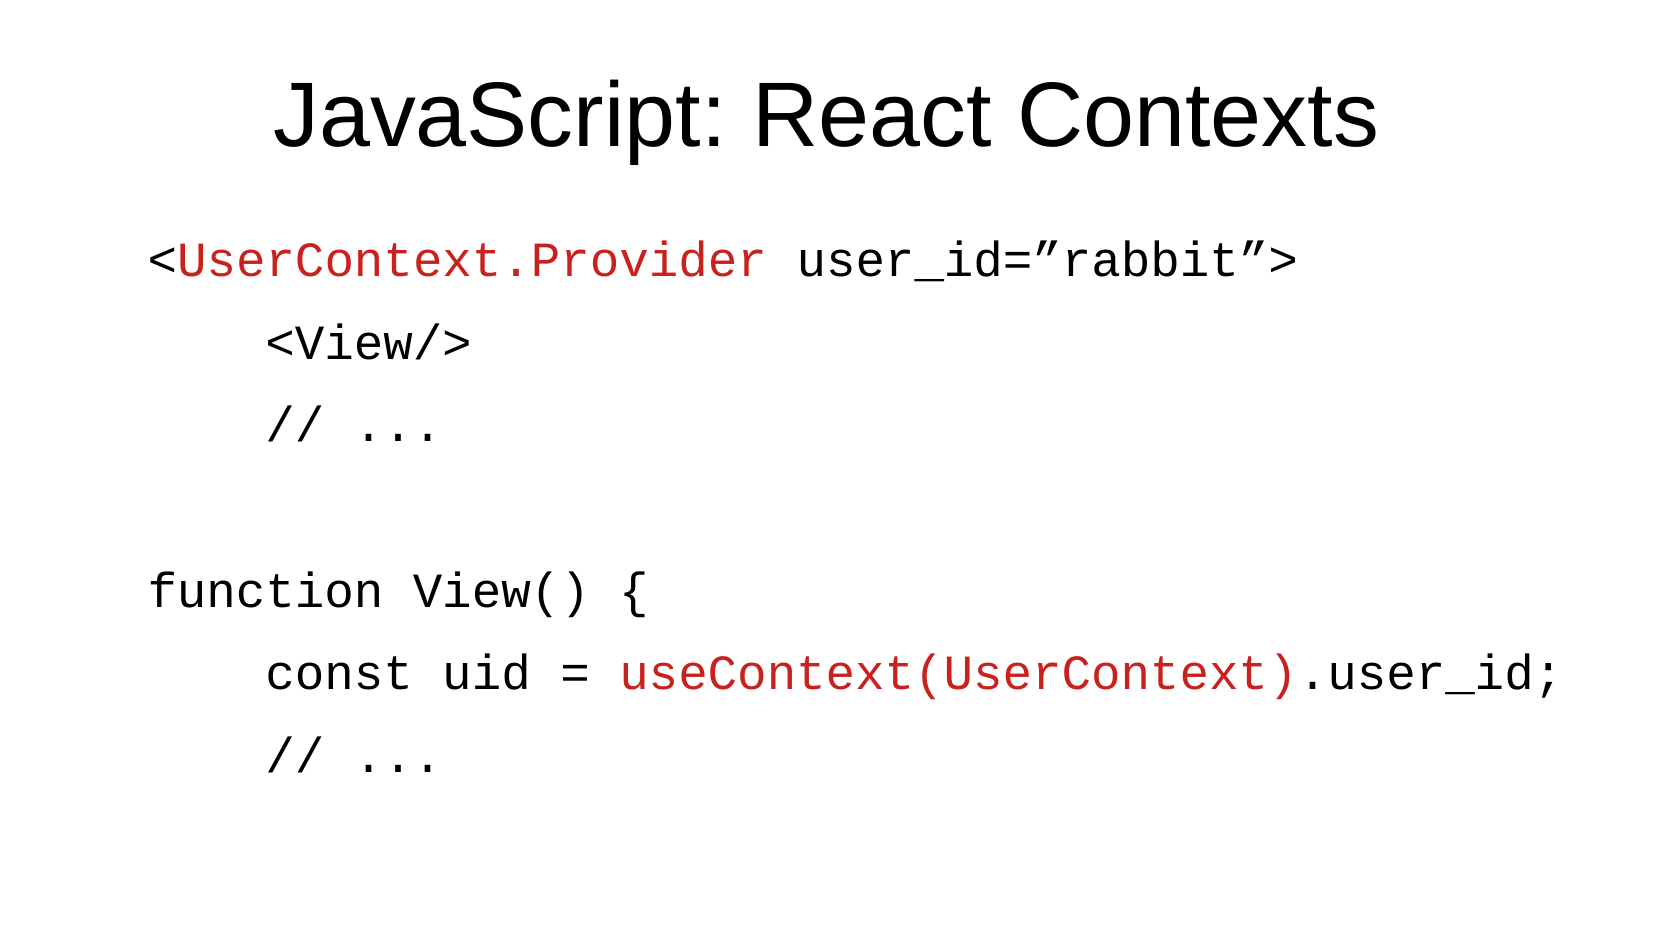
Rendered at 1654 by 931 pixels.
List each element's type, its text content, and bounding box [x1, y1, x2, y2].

title JavaScript: React Contexts [82, 37, 1571, 193]
list <UserContext.Provider user_id=”rabbit”> <View/> // ... function View() { const uid = useContext(UserContext).user_id; // ... [82, 235, 1572, 845]
